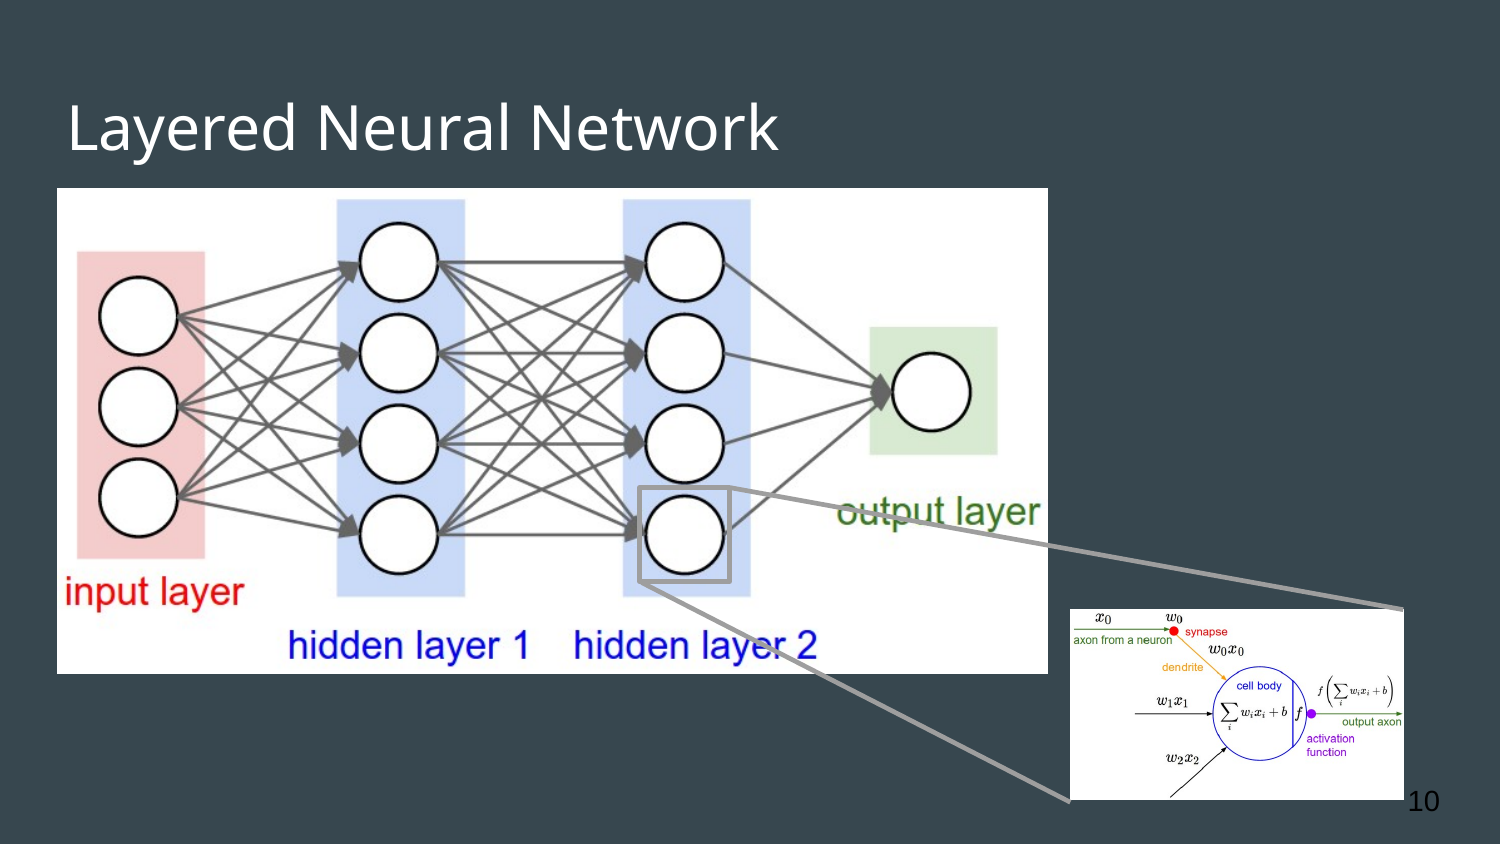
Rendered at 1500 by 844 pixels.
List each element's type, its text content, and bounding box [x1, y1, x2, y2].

picture [652, 491, 1048, 675]
slide_number <number> [1392, 767, 1483, 833]
picture [1070, 609, 1404, 800]
picture [642, 490, 727, 579]
picture [57, 188, 1048, 675]
title Layered Neural Network [51, 72, 1449, 167]
